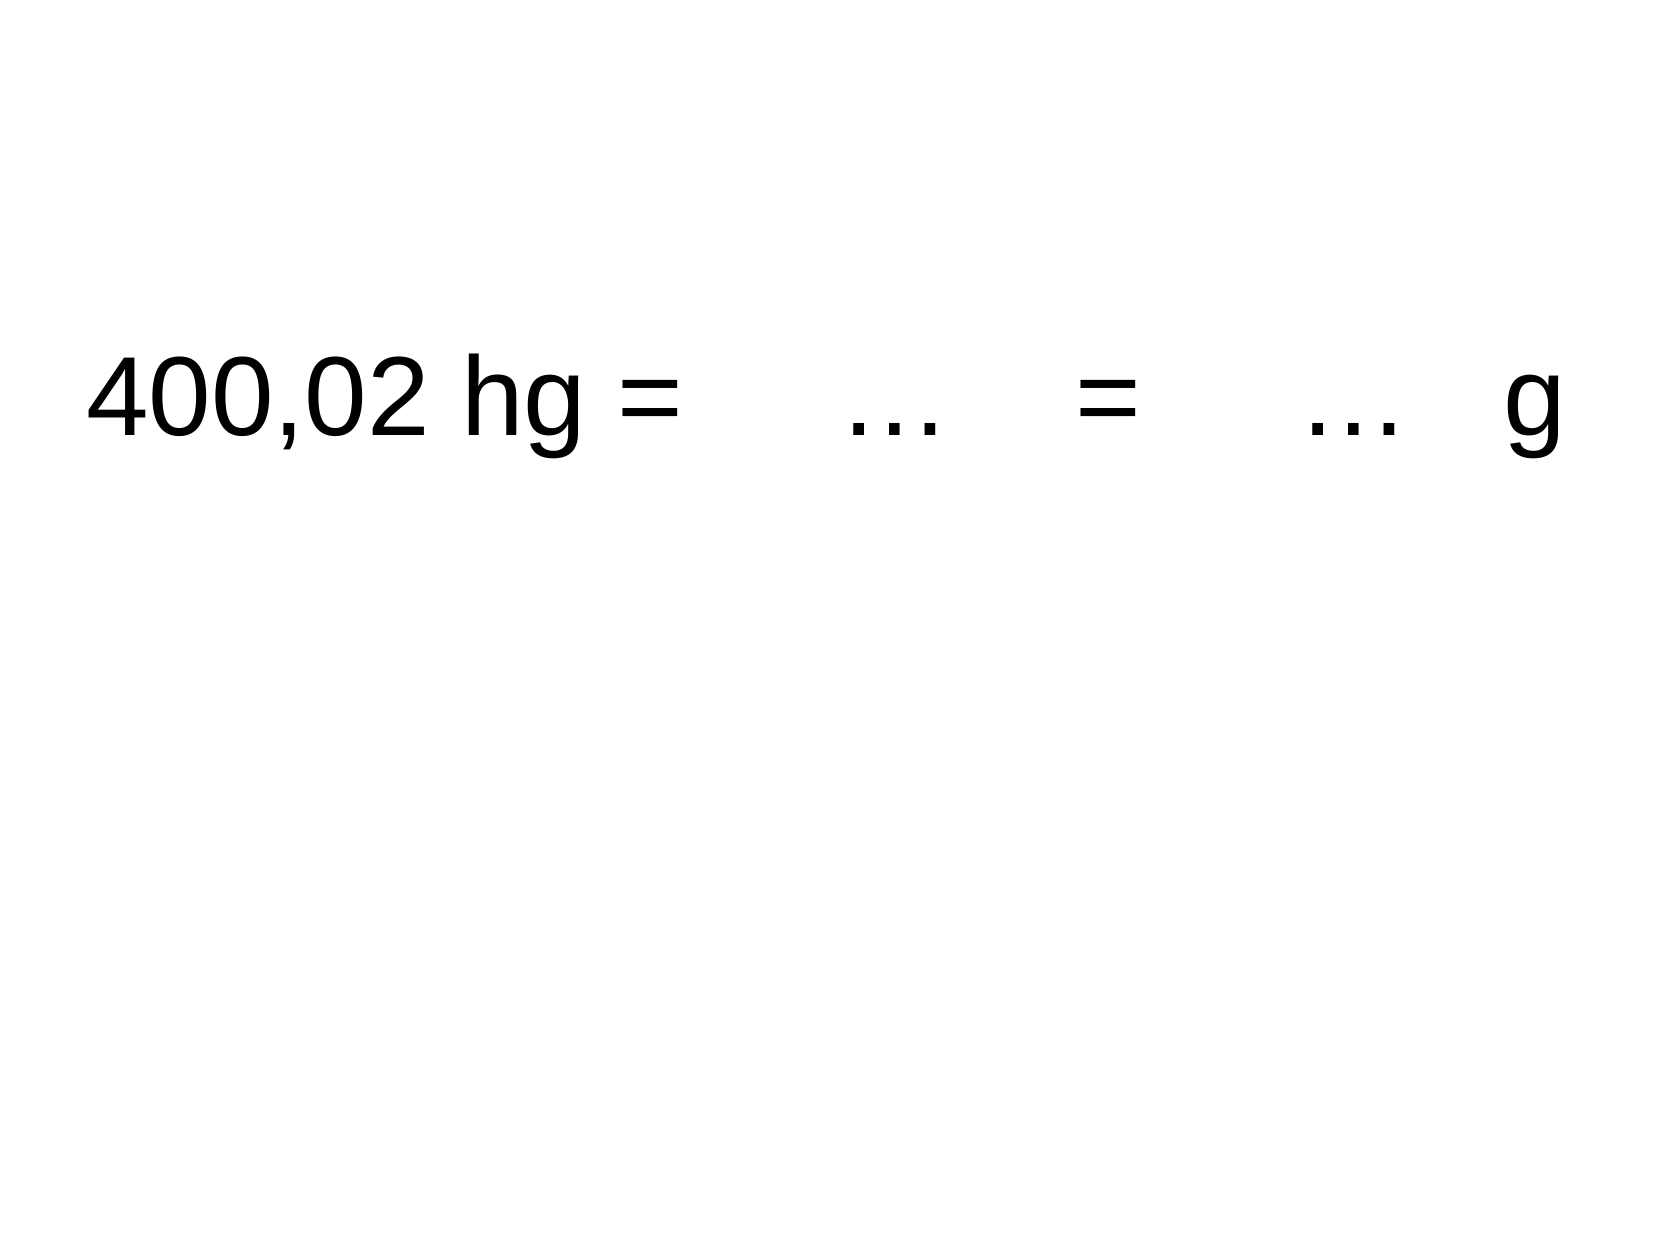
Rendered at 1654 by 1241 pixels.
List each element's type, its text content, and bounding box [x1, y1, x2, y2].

subtitle 400,02 hg = … = … g [82, 155, 1571, 638]
